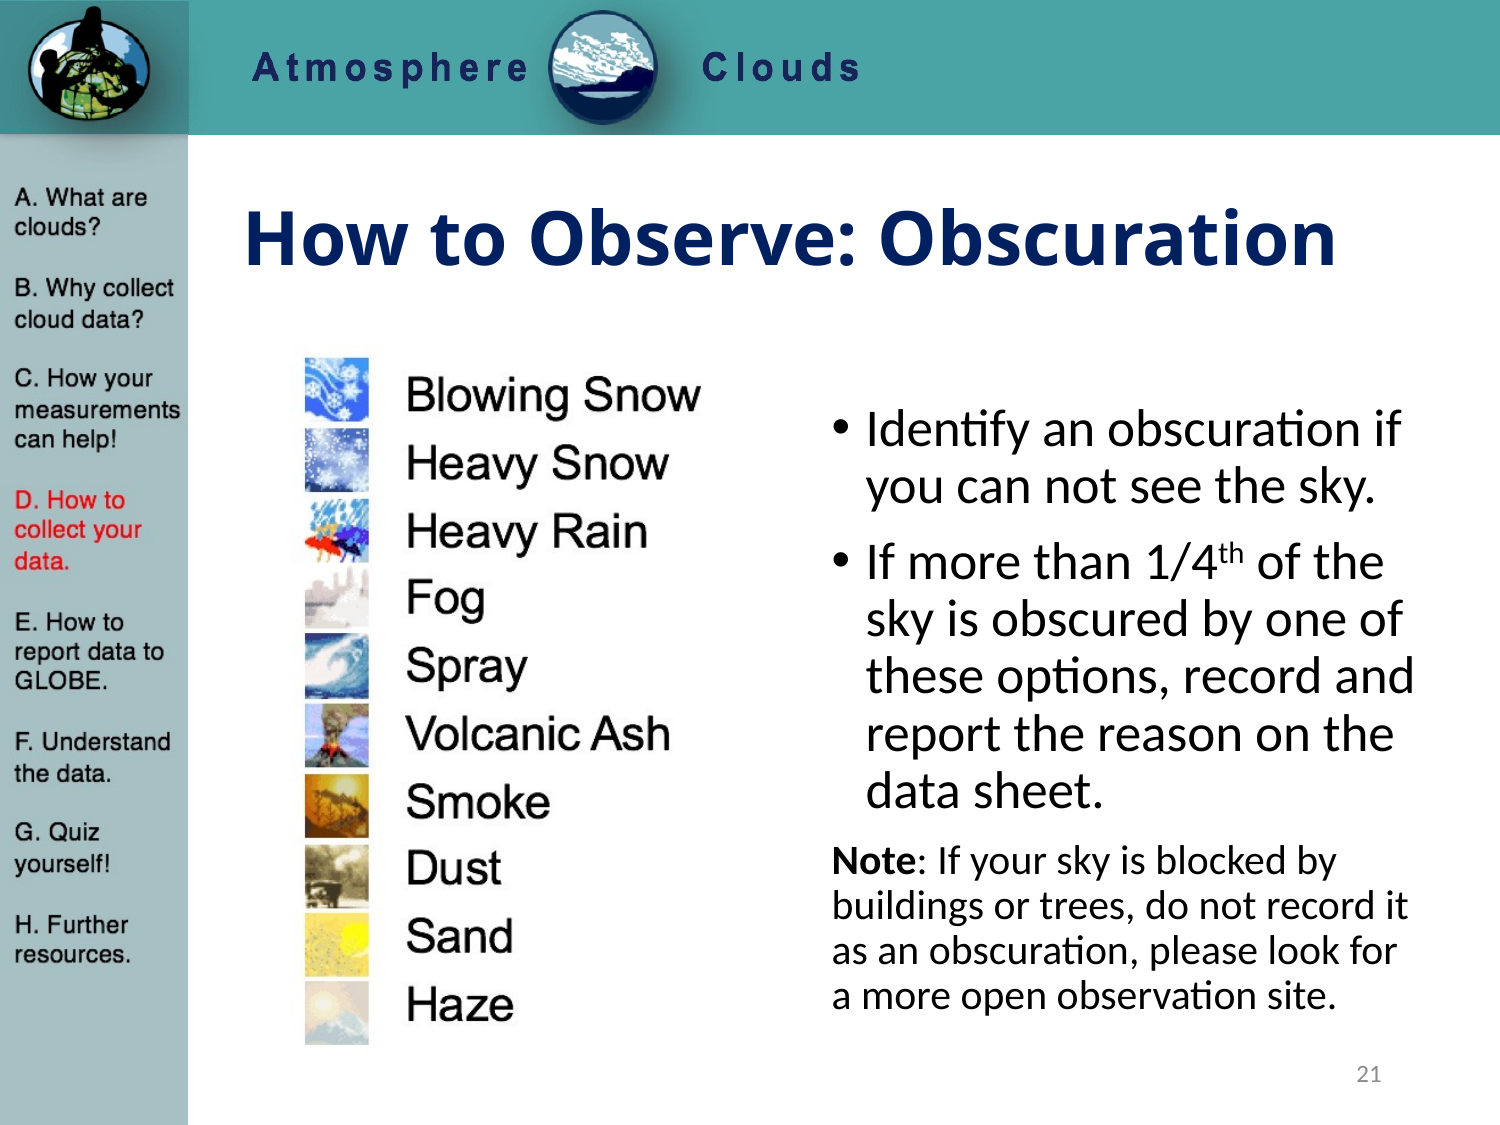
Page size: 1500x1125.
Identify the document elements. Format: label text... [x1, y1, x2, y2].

list Identify an obscuration if you can not see the sky. If more than 1/4th of the sky is obscured by one of these options, record and report the reason on the data sheet. Note: If your sky is blocked by buildings or trees, do not record it as an obscuration, please look for a more open observation site. [816, 393, 1433, 1100]
title How to Observe: Obscuration [228, 155, 1397, 327]
picture [255, 326, 817, 1070]
picture [0, 0, 1500, 1125]
